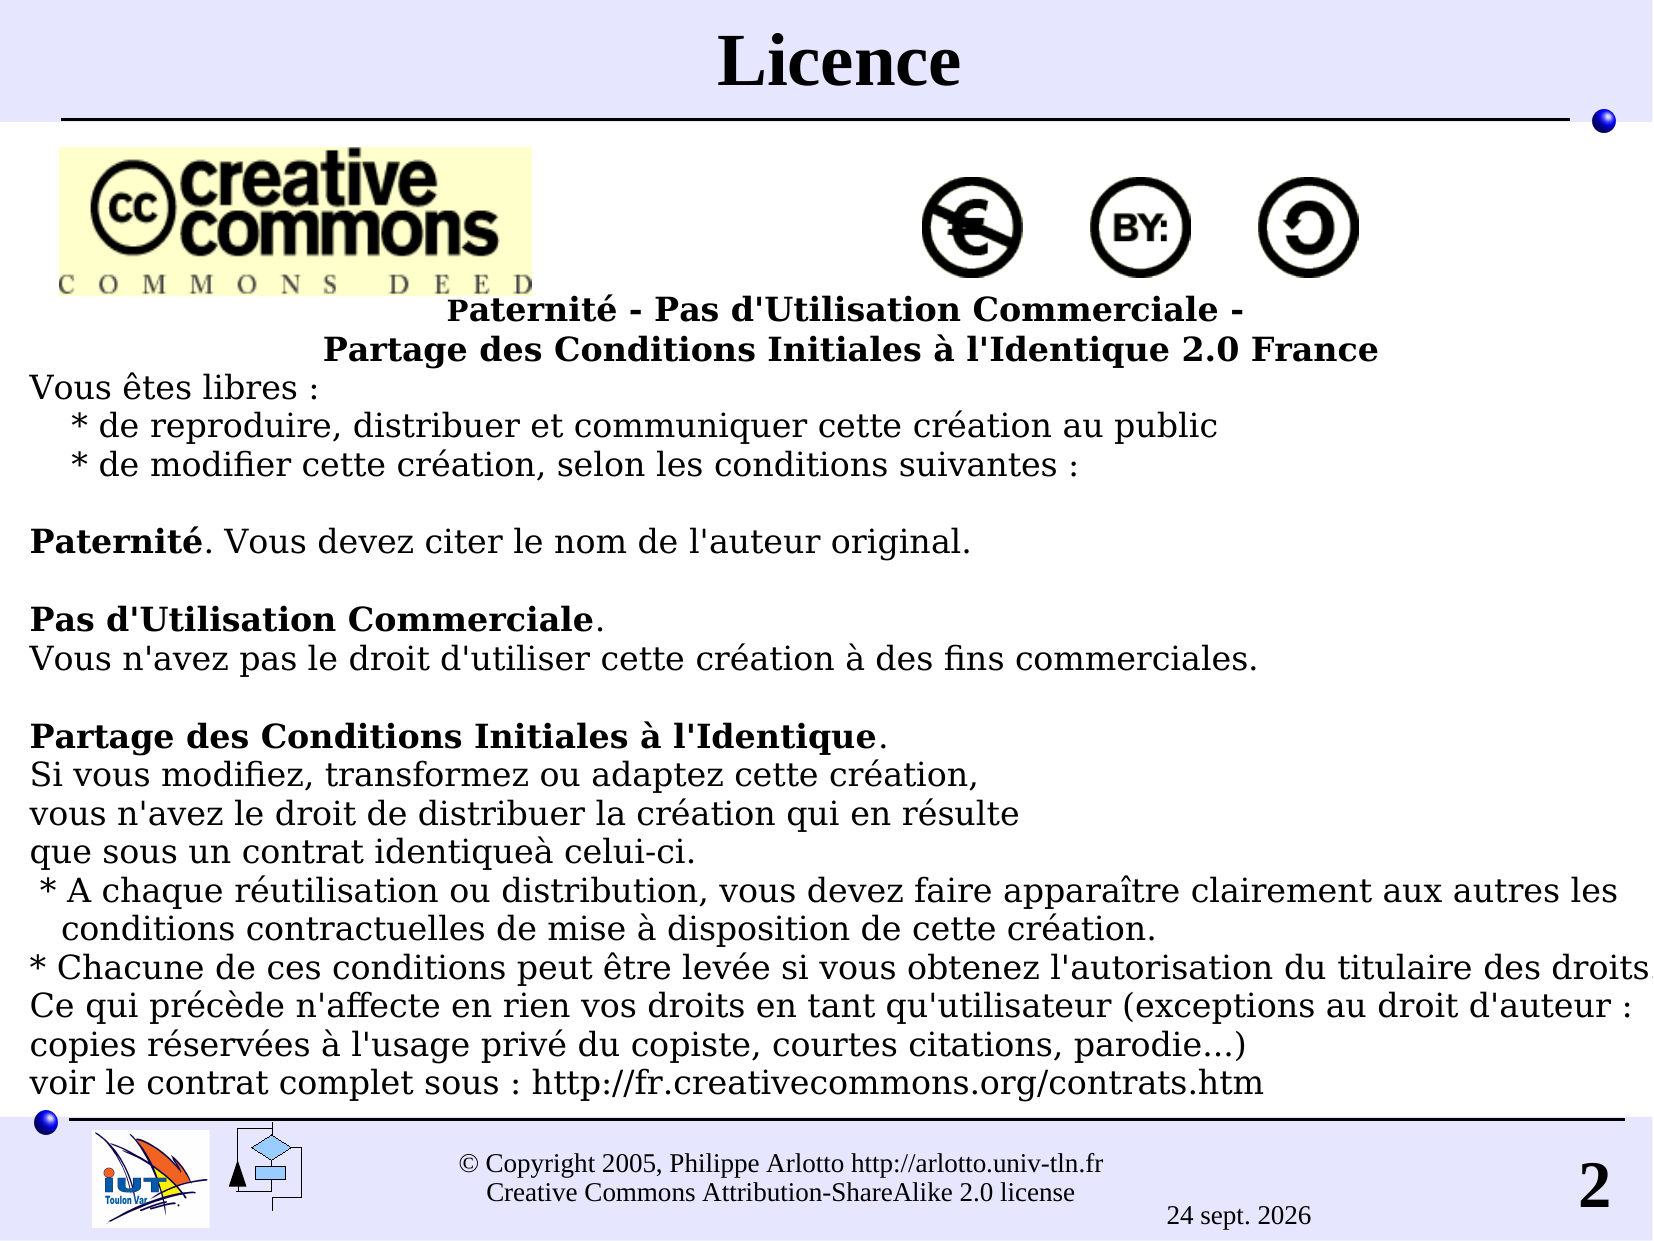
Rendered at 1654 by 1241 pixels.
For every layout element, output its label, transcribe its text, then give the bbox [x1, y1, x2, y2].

picture [1090, 177, 1191, 278]
picture [59, 147, 532, 290]
picture [922, 177, 1023, 278]
text_box Paternité - Pas d'Utilisation Commerciale - Partage des Conditions Initiales à l'Identique 2.0 France Vous êtes libres : * de reproduire, distribuer et communiquer cette création au public * de modifier cette création, selon les conditions suivantes : Paternité. Vous devez citer le nom de l'auteur original. Pas d'Utilisation Commerciale. Vous n'avez pas le droit d'utiliser cette création à des fins commerciales. Partage des Conditions Initiales à l'Identique. Si vous modifiez, transformez ou adaptez cette création, vous n'avez le droit de distribuer la création qui en résulte que sous un contrat identiqueà celui-ci. * A chaque réutilisation ou distribution, vous devez faire apparaître clairement aux autres les conditions contractuelles de mise à disposition de cette création. * Chacune de ces conditions peut être levée si vous obtenez l'autorisation du titulaire des droits. Ce qui précède n'affecte en rien vos droits en tant qu'utilisateur (exceptions au droit d'auteur : copies réservées à l'usage privé du copiste, courtes citations, parodie...) voir le contrat complet sous : http://fr.creativecommons.org/contrats.htm [29, 290, 1653, 1176]
picture [1258, 177, 1359, 278]
title Licence [95, 14, 1585, 107]
